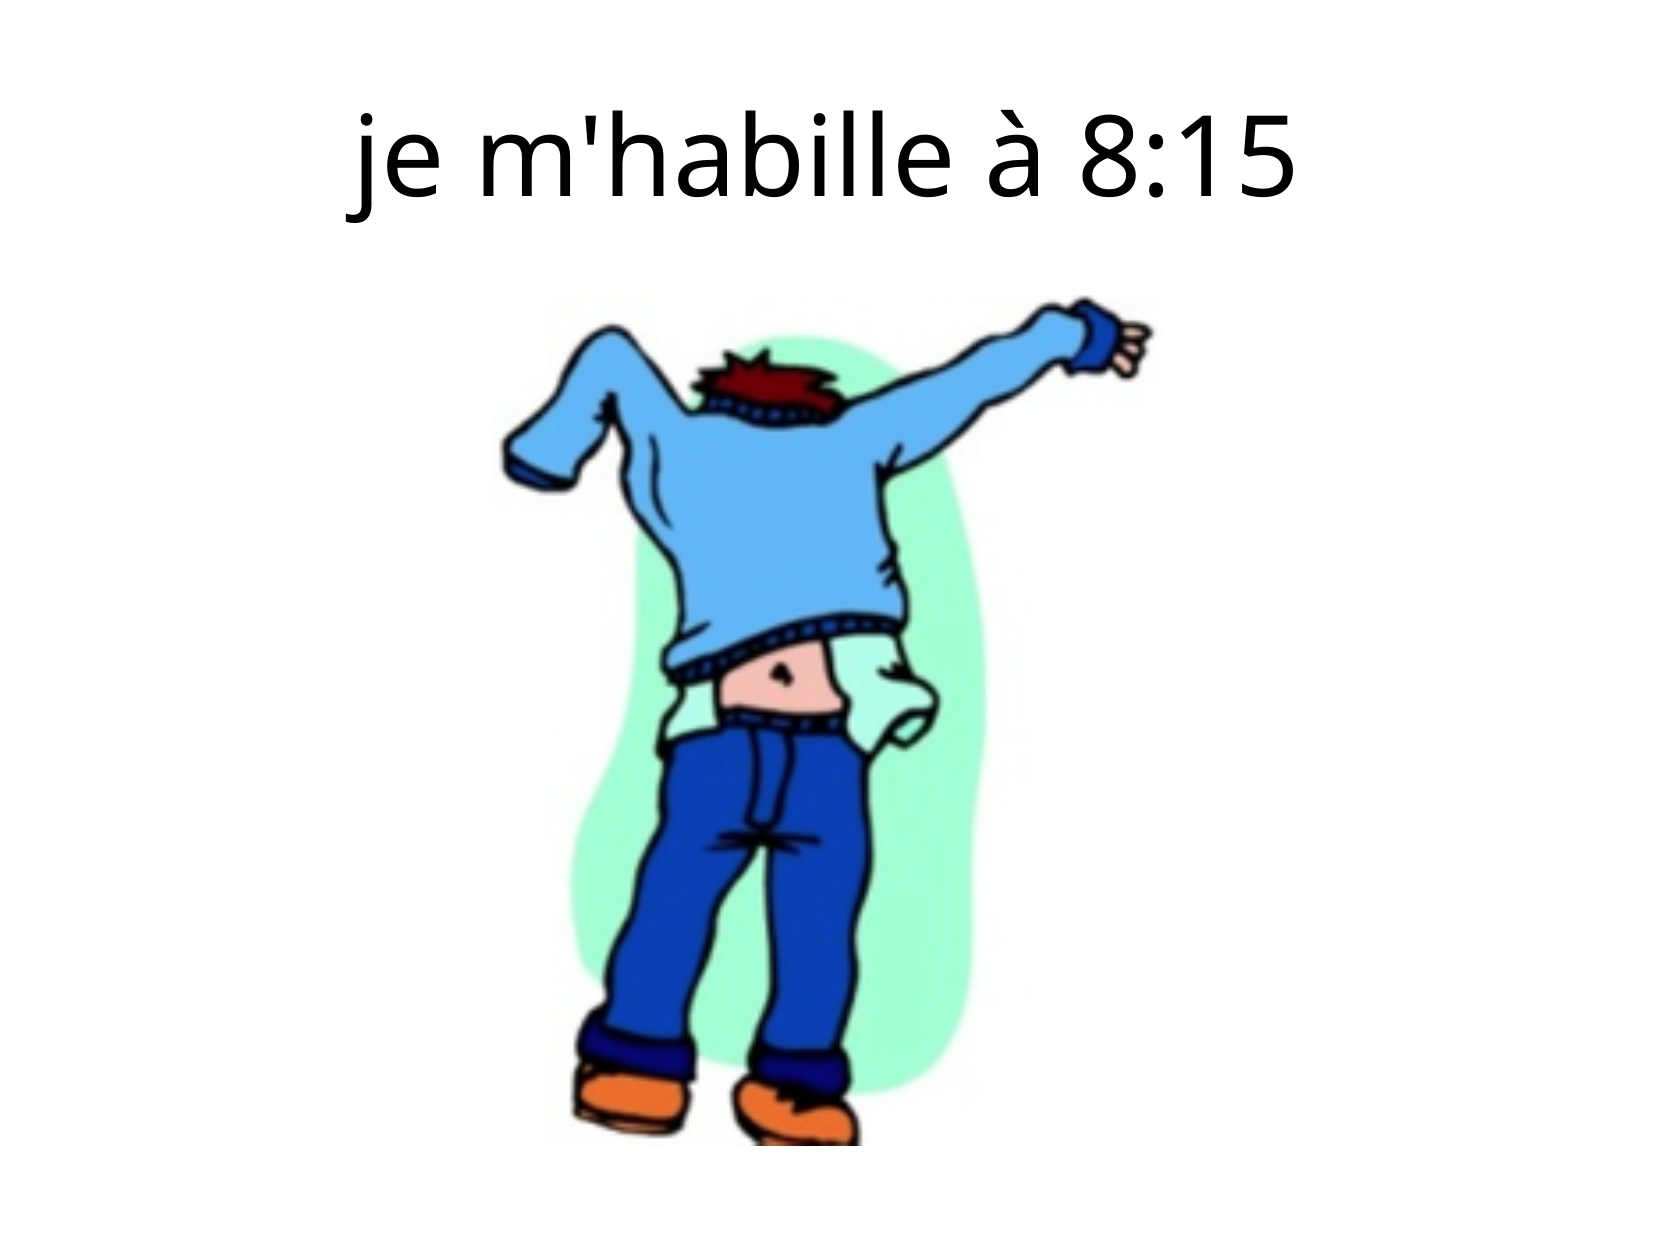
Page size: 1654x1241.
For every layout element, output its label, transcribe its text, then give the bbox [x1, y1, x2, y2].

title je m'habille à 8:15 [82, 49, 1571, 257]
picture [455, 294, 1175, 1146]
